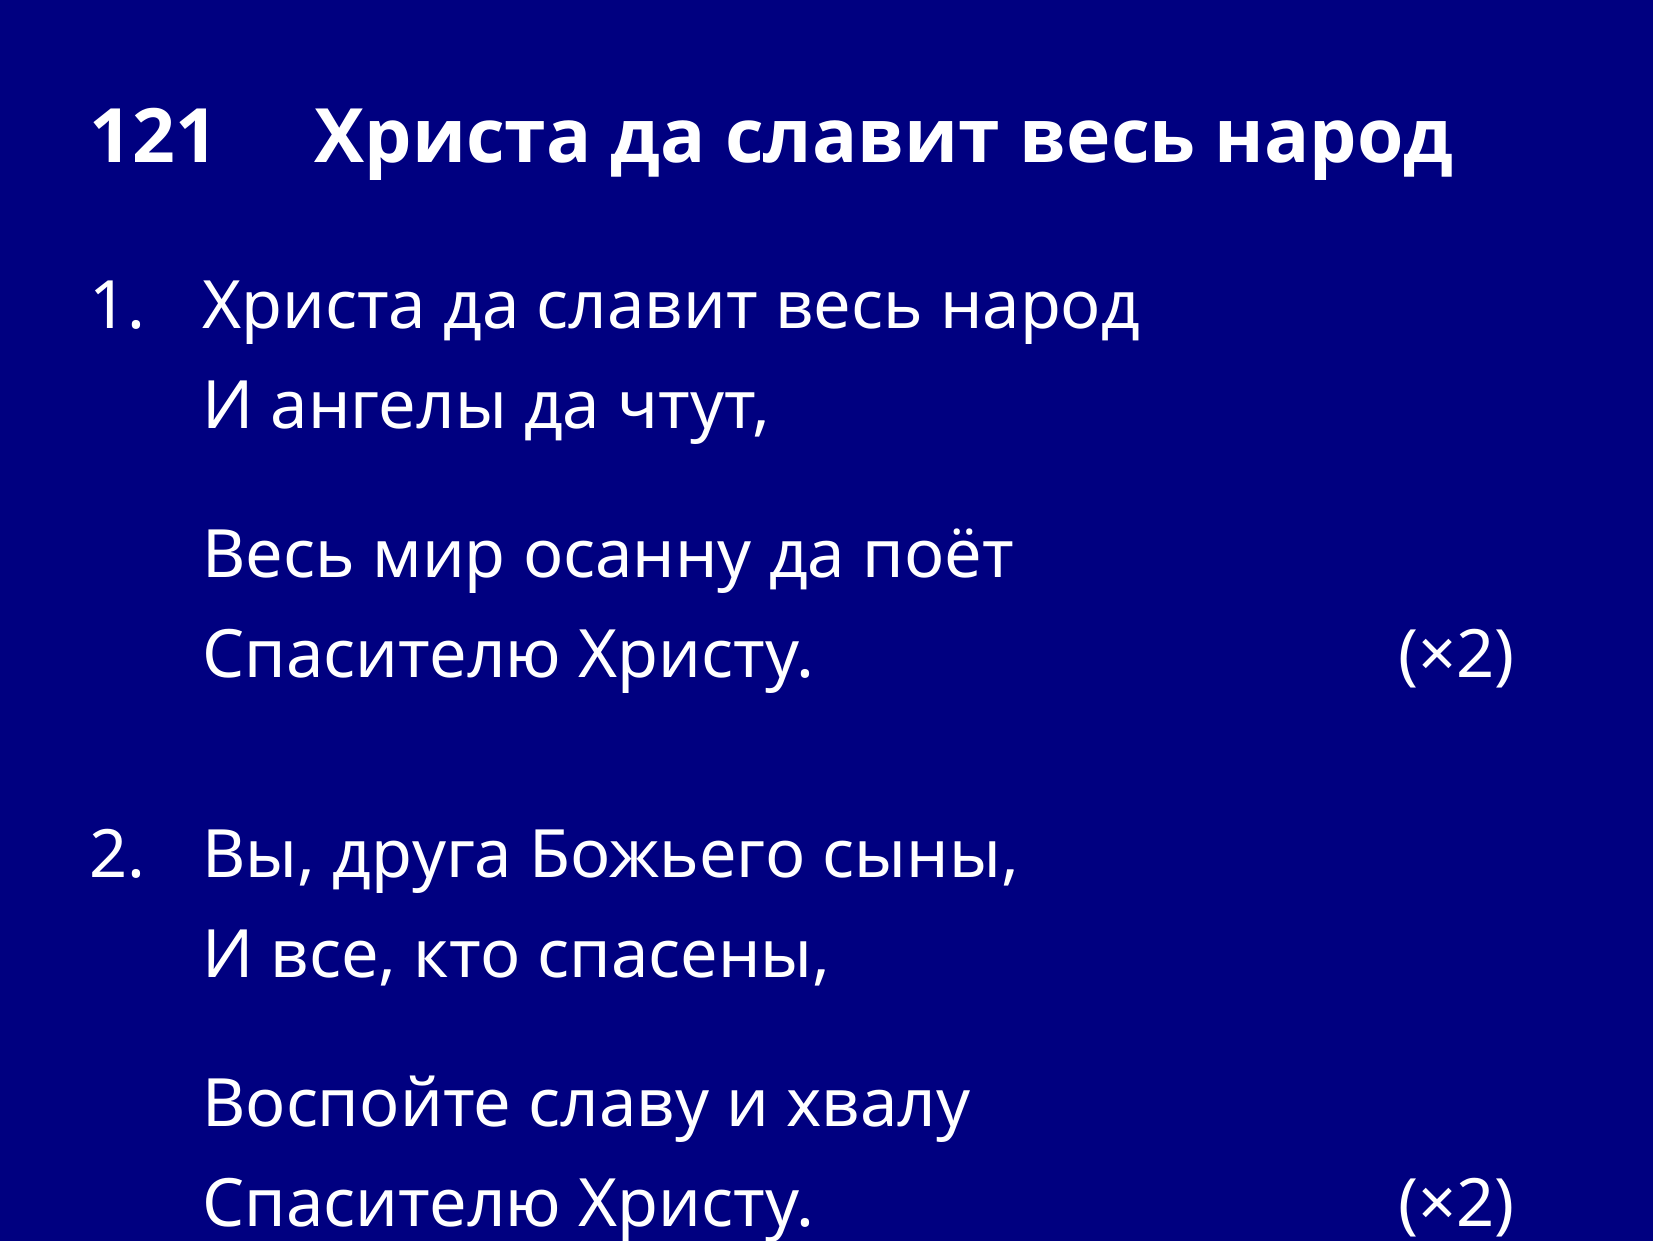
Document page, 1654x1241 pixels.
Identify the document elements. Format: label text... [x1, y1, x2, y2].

text_box 1. Христа да славит весь народ И ангелы да чтут, Весь мир осанну да поёт Спасителю Христу. (×2) 2. Вы, друга Божьего сыны, И все, кто спасены, Воспойте славу и хвалу Спасителю Христу. (×2) [75, 188, 1576, 1163]
text_box 121 Христа да славит весь народ [75, 75, 1653, 188]
